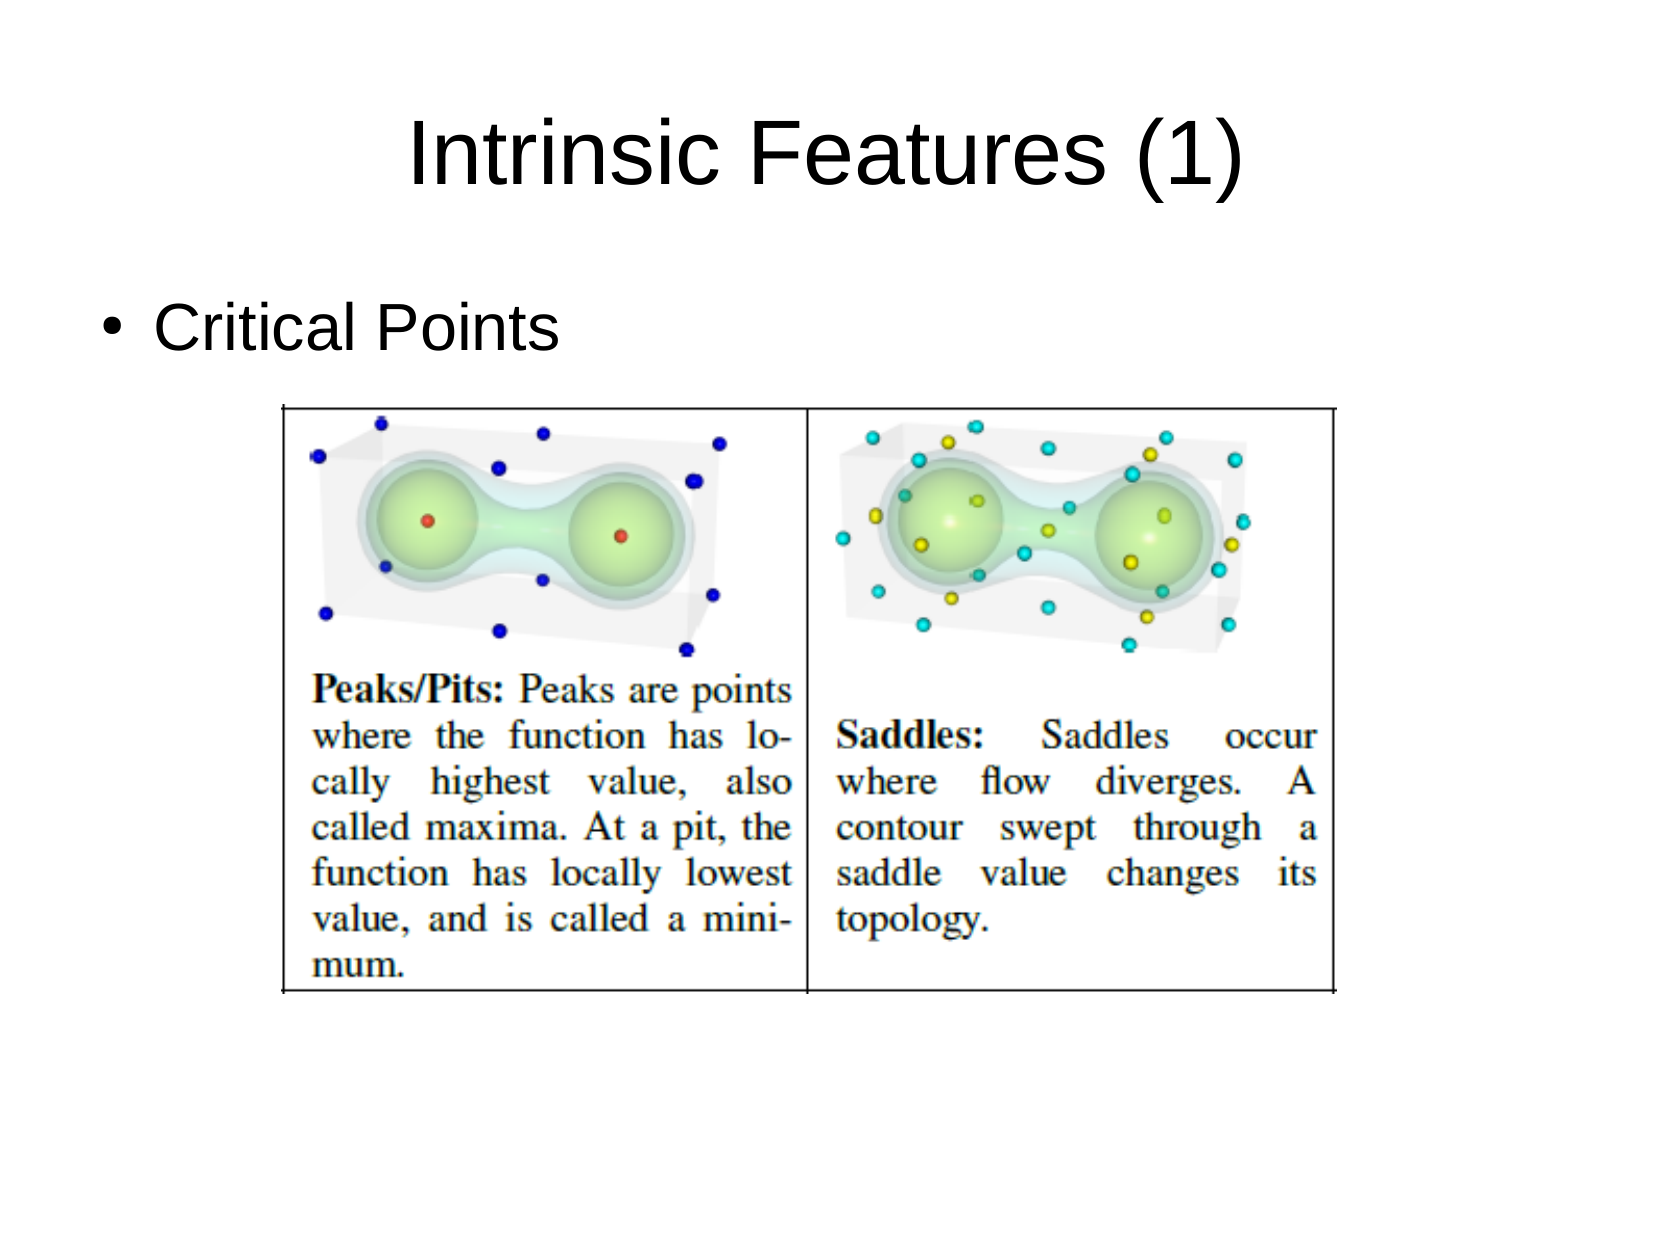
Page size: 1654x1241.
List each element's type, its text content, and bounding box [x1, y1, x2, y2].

picture [281, 404, 1337, 994]
list Critical Points [82, 290, 1571, 1094]
title Intrinsic Features (1) [82, 56, 1571, 250]
